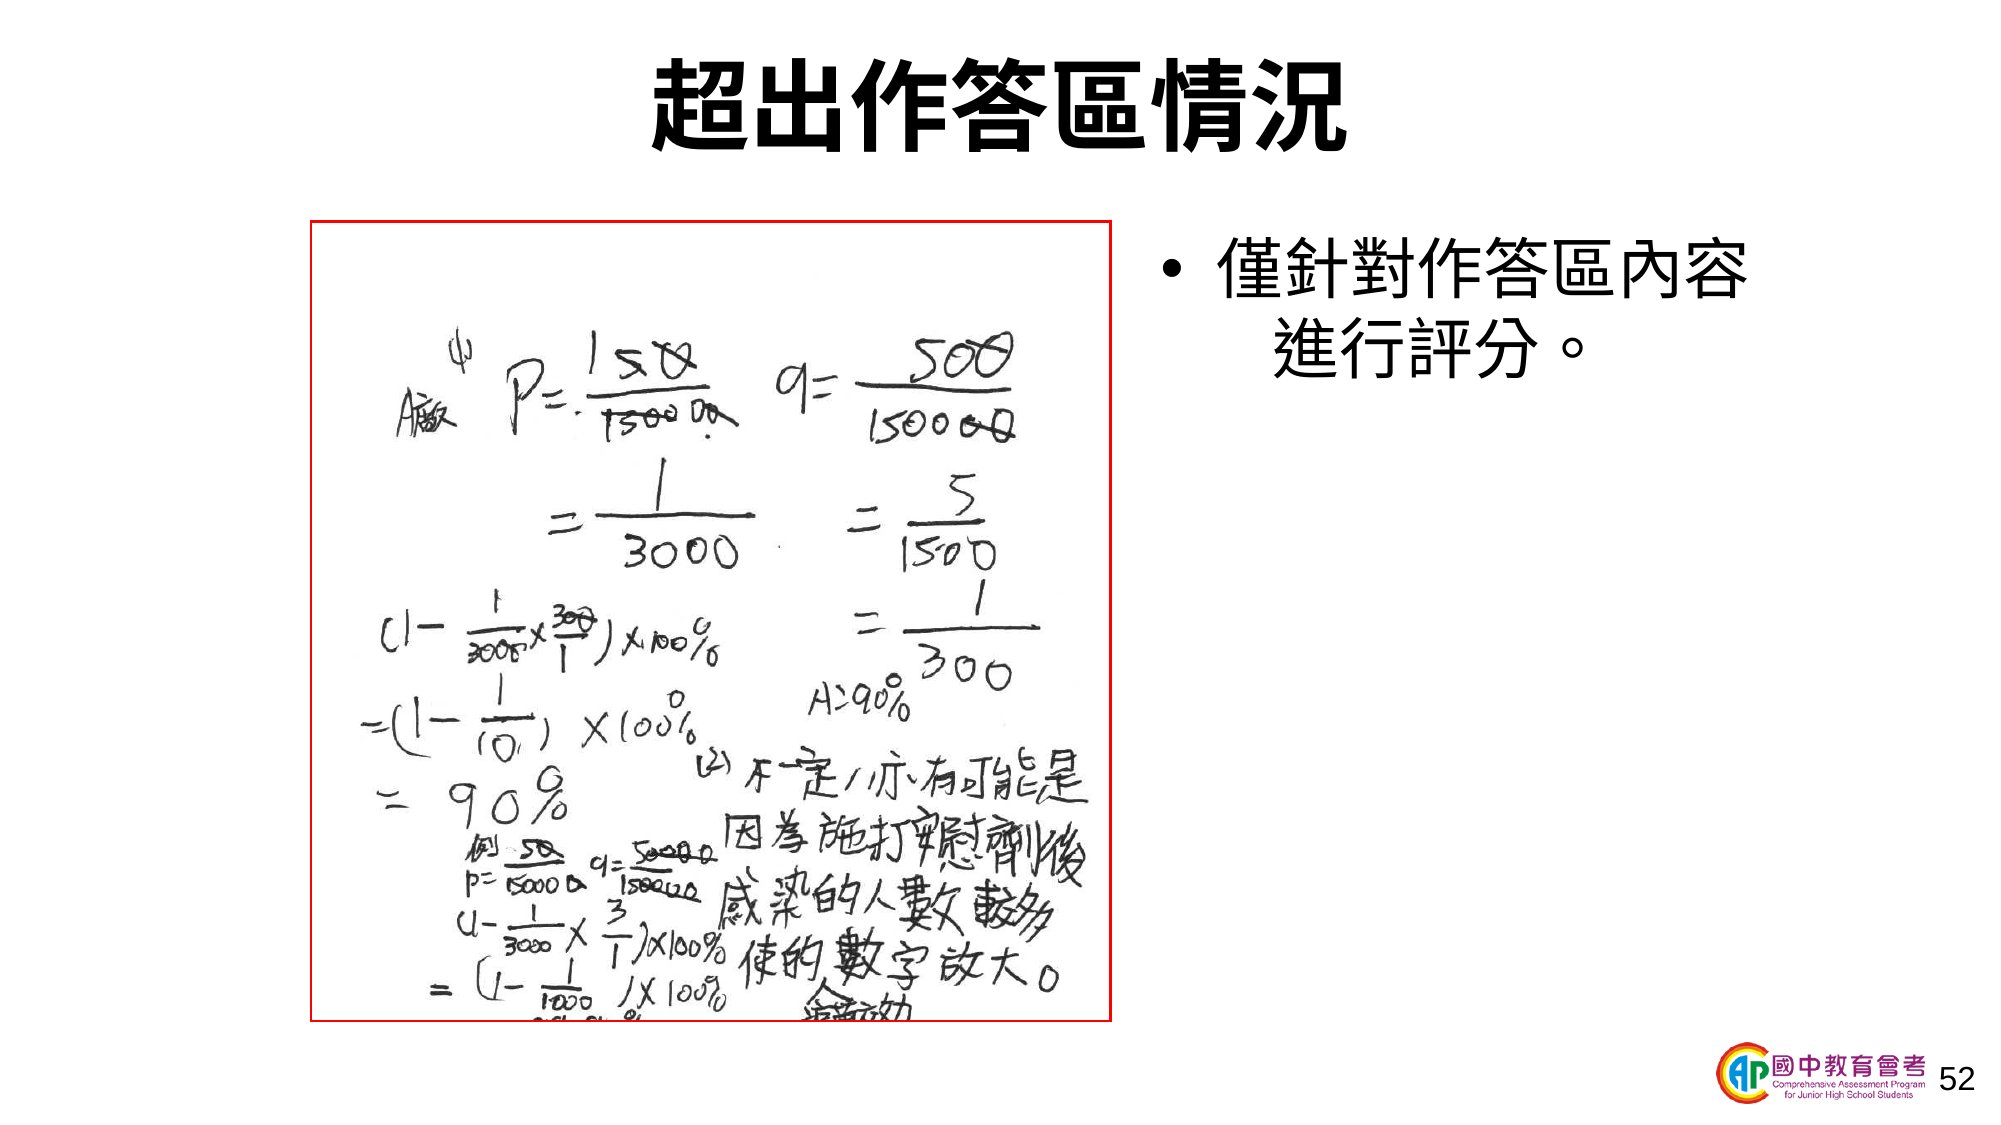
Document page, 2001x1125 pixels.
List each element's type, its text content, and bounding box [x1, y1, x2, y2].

title 超出作答區情況 [137, 2, 1863, 220]
text_box 52 [1923, 1047, 2000, 1108]
picture [312, 222, 1110, 1020]
text_box 僅針對作答區內容進行評分。 [1145, 219, 1798, 1004]
